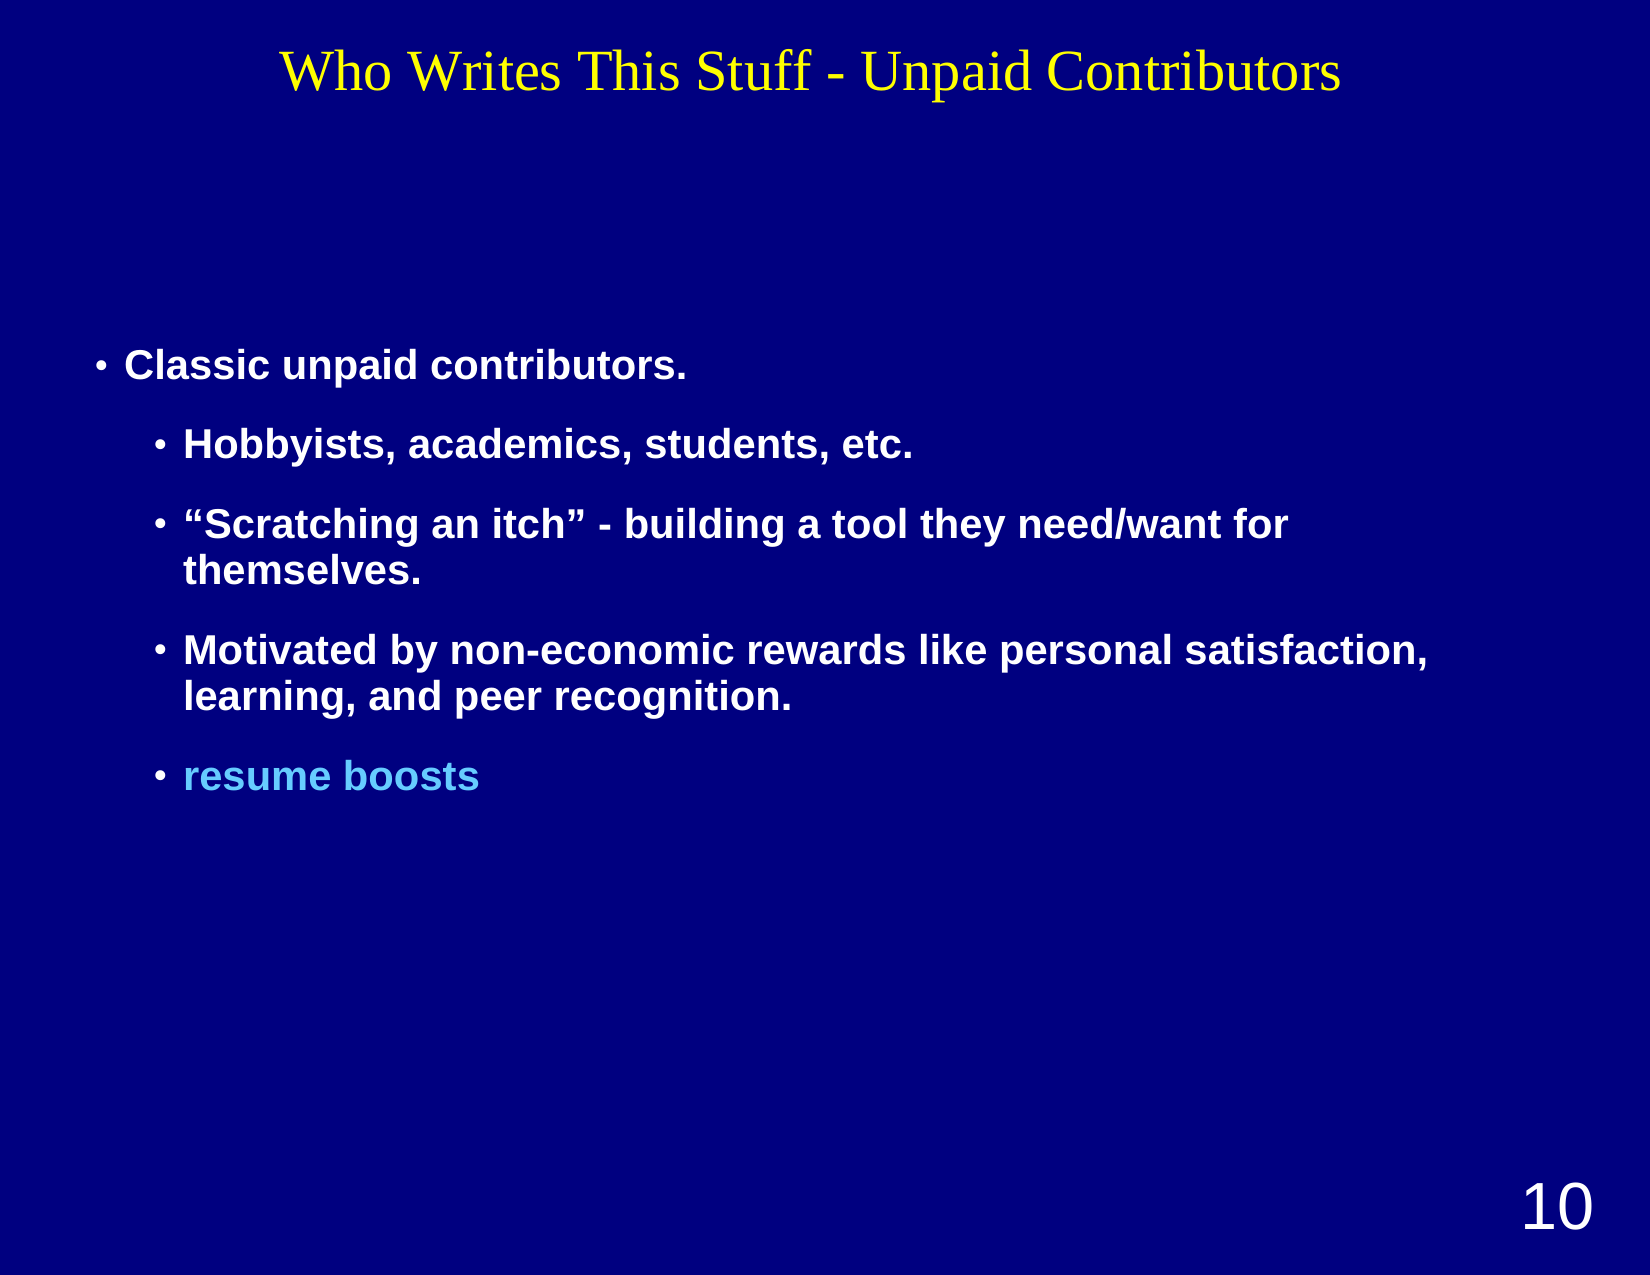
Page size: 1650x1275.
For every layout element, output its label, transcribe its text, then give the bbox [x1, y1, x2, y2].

text_box Classic unpaid contributors. Hobbyists, academics, students, etc. “Scratching an itch” - building a tool they need/want for themselves. Motivated by non-economic rewards like personal satisfaction, learning, and peer recognition. resume boosts [79, 334, 1539, 1176]
title Who Writes This Stuff - Unpaid Contributors [109, 22, 1513, 120]
